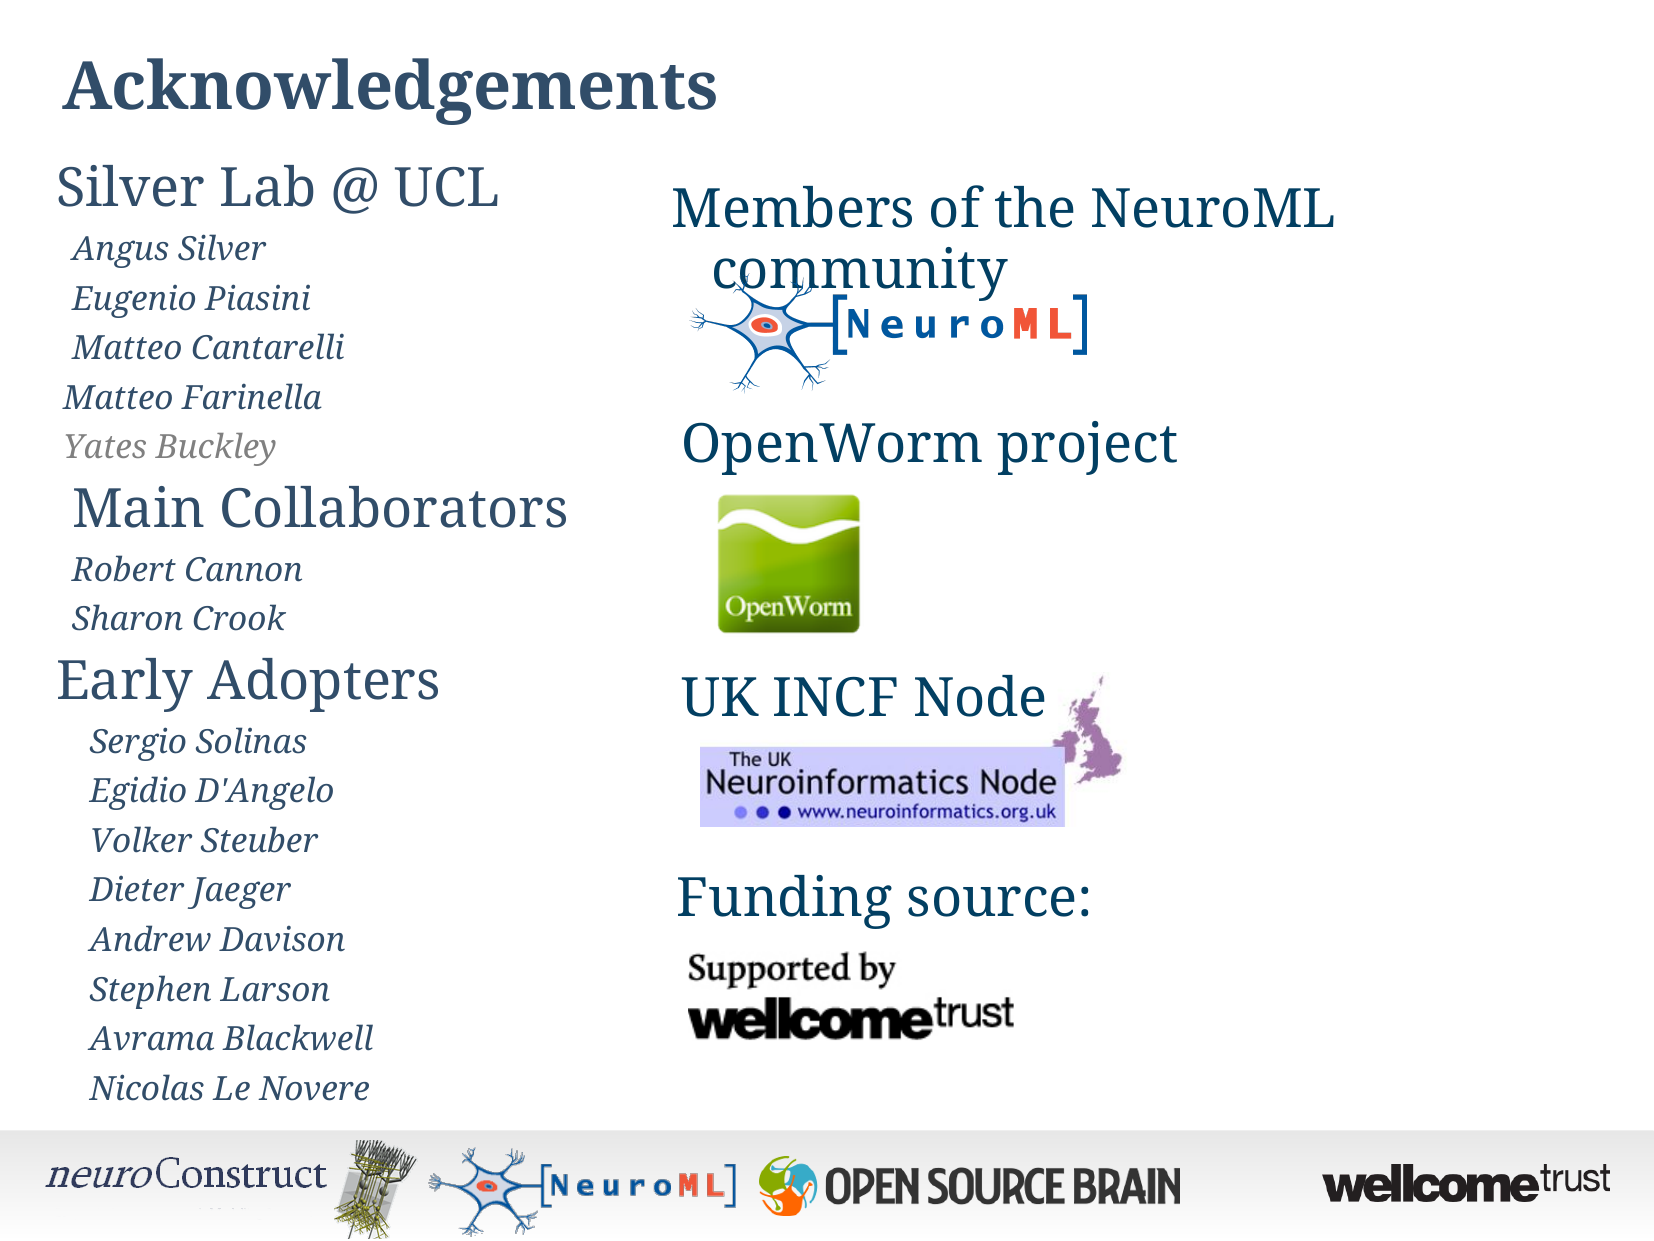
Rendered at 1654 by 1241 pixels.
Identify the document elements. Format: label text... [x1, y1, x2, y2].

text_box OpenWorm project UK INCF Node [678, 409, 1269, 495]
text_box Funding source: [673, 864, 1264, 949]
picture [717, 493, 864, 637]
picture [759, 1156, 1180, 1216]
picture [700, 672, 1146, 827]
picture [689, 273, 1087, 395]
text_box Members of the NeuroML community [667, 175, 1602, 260]
text_box Silver Lab @ UCL Angus Silver Eugenio Piasini Matteo Cantarelli Matteo Farinella Yates Buckley Main Collaborators Robert Cannon Sharon Crook Early Adopters Sergio Solinas Egidio D'Angelo Volker Steuber Dieter Jaeger Andrew Davison Stephen Larson Avrama Blackwell Nicolas Le Novere [24, 154, 1560, 1130]
title Acknowledgements [62, 16, 1333, 154]
picture [32, 1140, 419, 1239]
picture [428, 1147, 736, 1237]
picture [1322, 1164, 1610, 1202]
